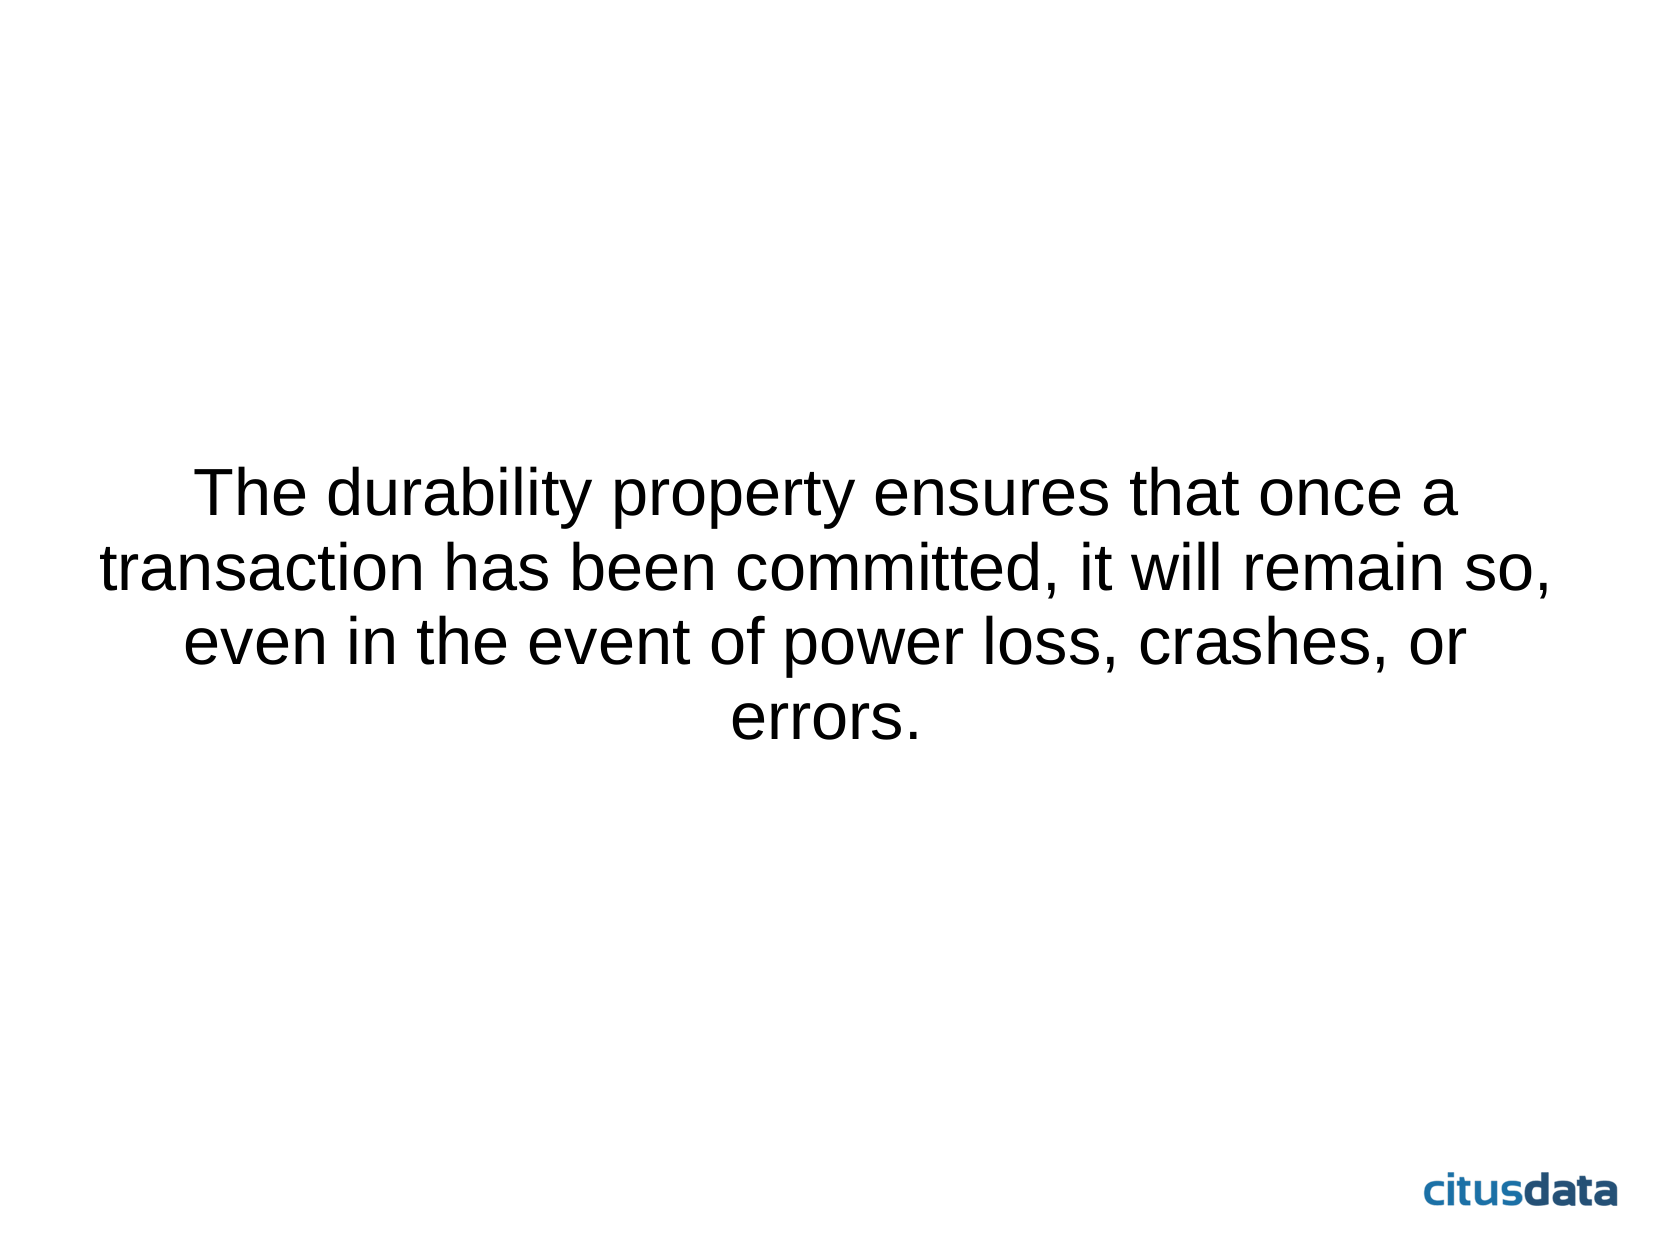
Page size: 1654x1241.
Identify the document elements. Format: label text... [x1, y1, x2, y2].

subtitle The durability property ensures that once a transaction has been committed, it will remain so, even in the event of power loss, crashes, or errors. [82, 49, 1571, 1010]
picture [1420, 1167, 1622, 1209]
